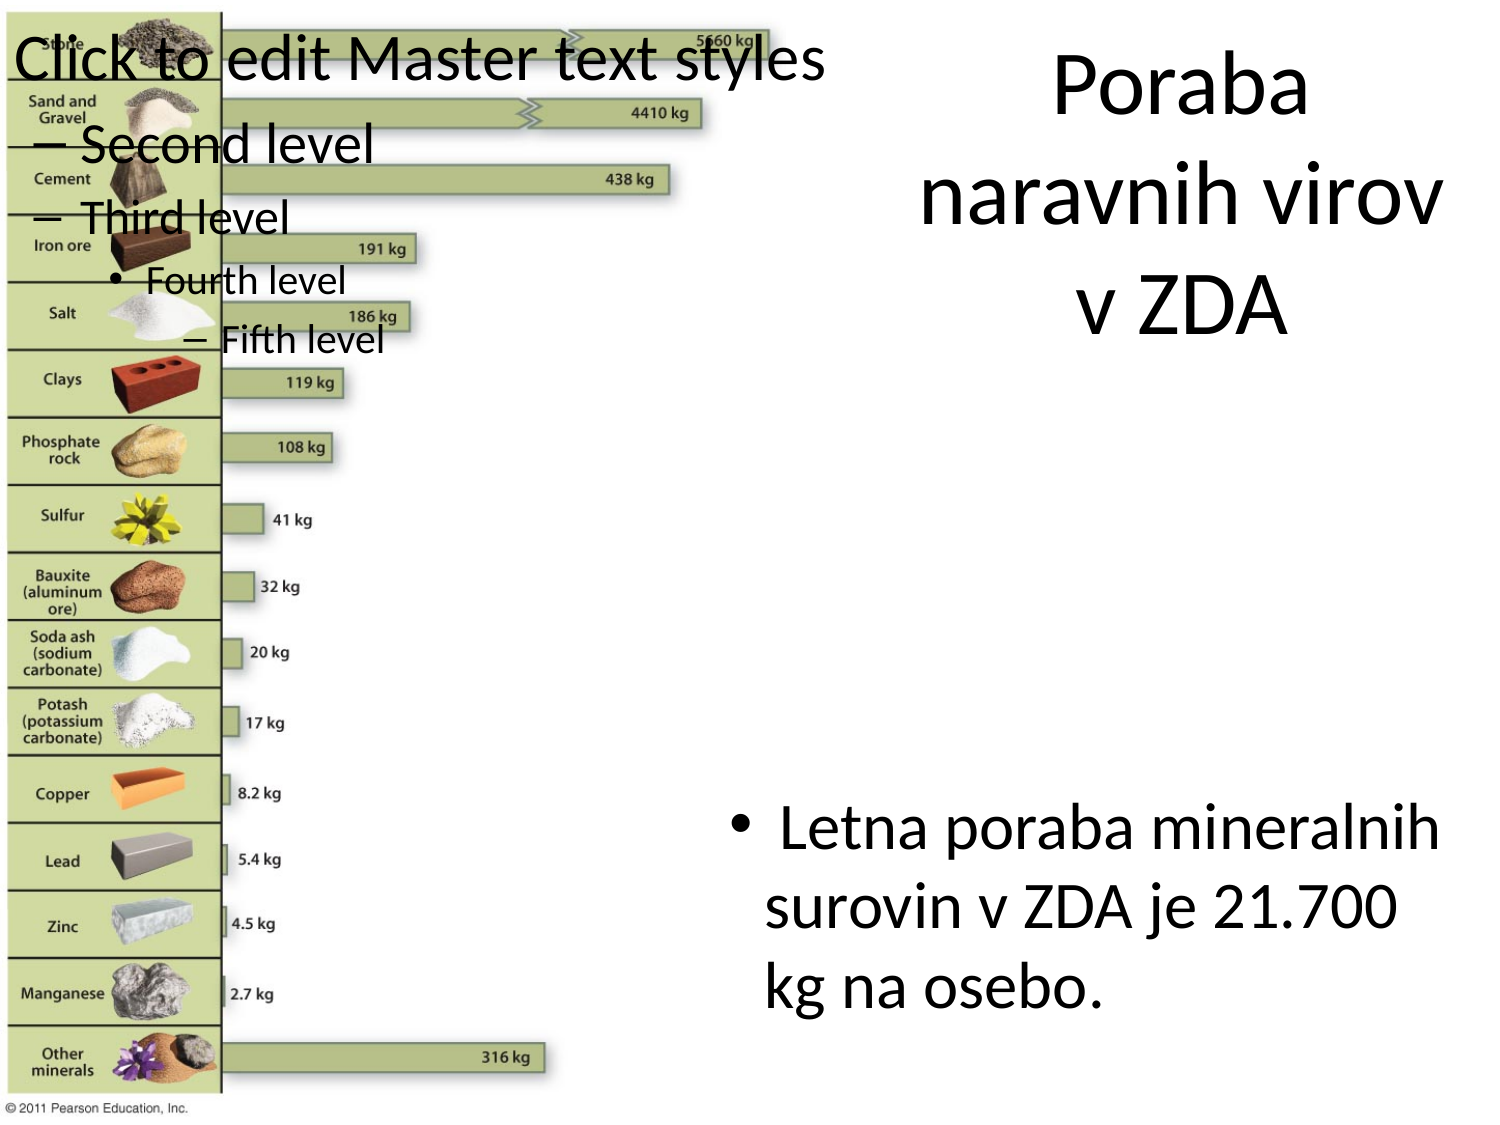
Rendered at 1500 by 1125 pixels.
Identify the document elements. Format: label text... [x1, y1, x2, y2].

title Poraba naravnih virov v ZDA [891, 0, 1473, 376]
text_box Letna poraba mineralnih surovin v ZDA je 21.700 kg na osebo. [714, 775, 1465, 1030]
picture [0, 5, 786, 1125]
